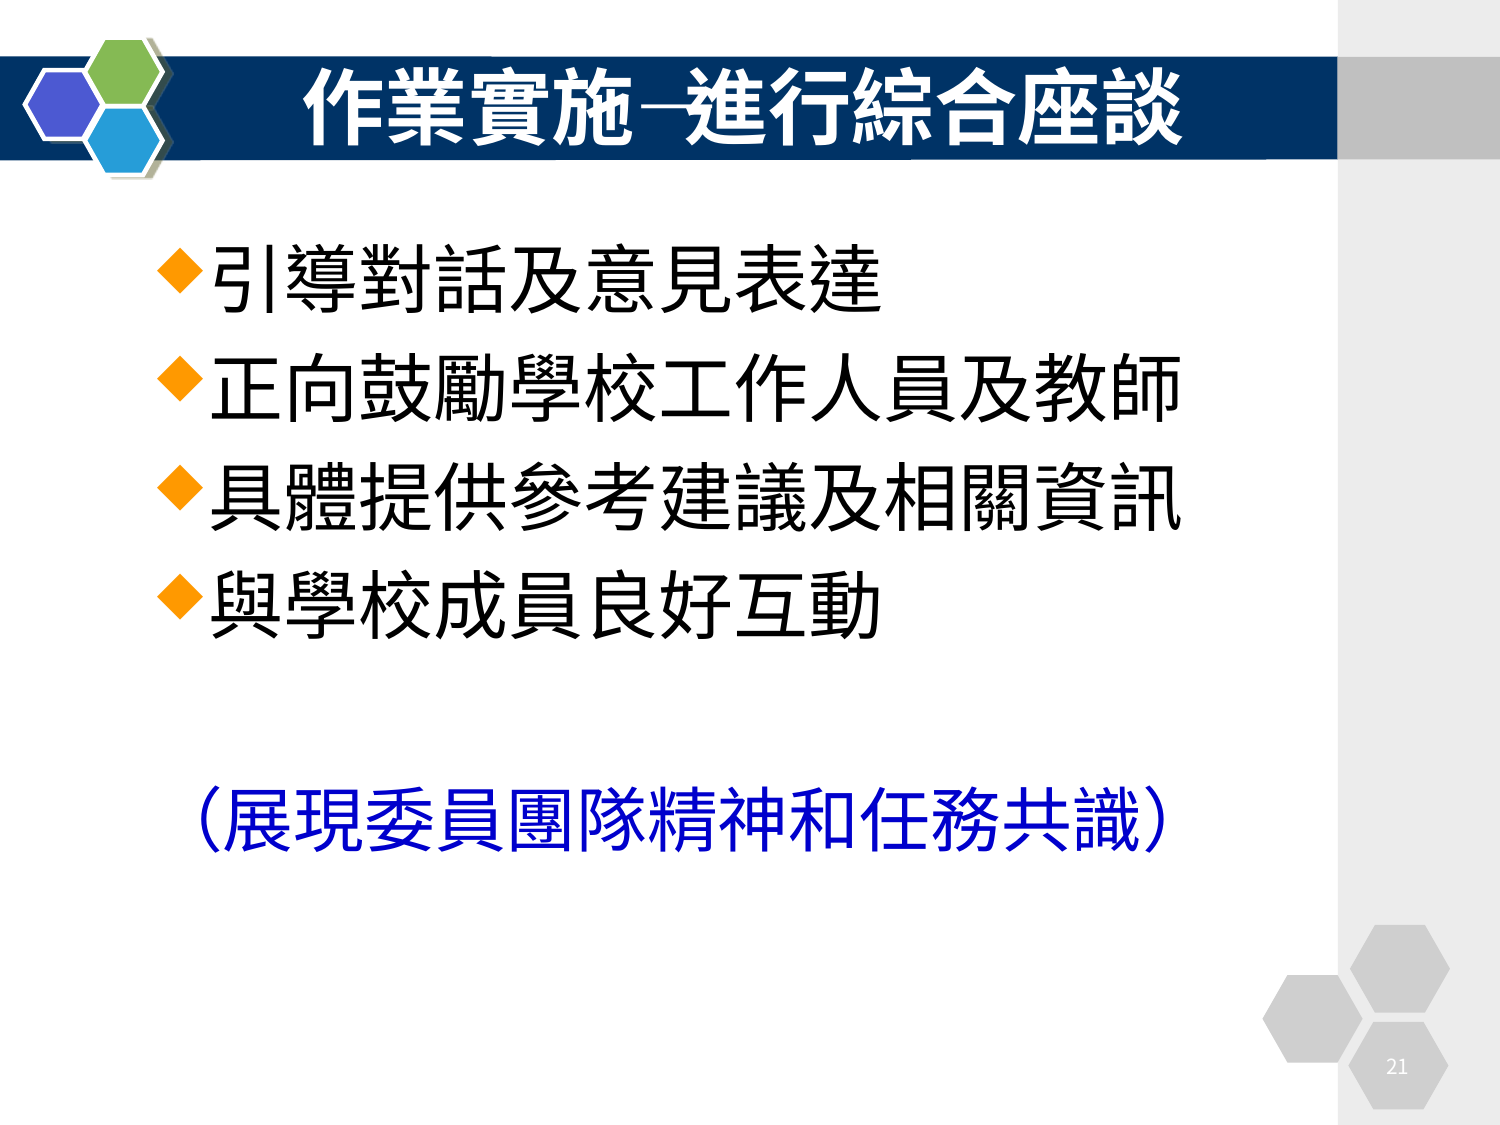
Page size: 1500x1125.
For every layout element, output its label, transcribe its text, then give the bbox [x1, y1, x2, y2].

list 引導對話及意見表達 正向鼓勵學校工作人員及教師 具體提供參考建議及相關資訊 與學校成員良好互動 （展現委員團隊精神和任務共識） [137, 224, 1500, 1125]
text_box 作業實施—進行綜合座談 [37, 47, 1449, 163]
